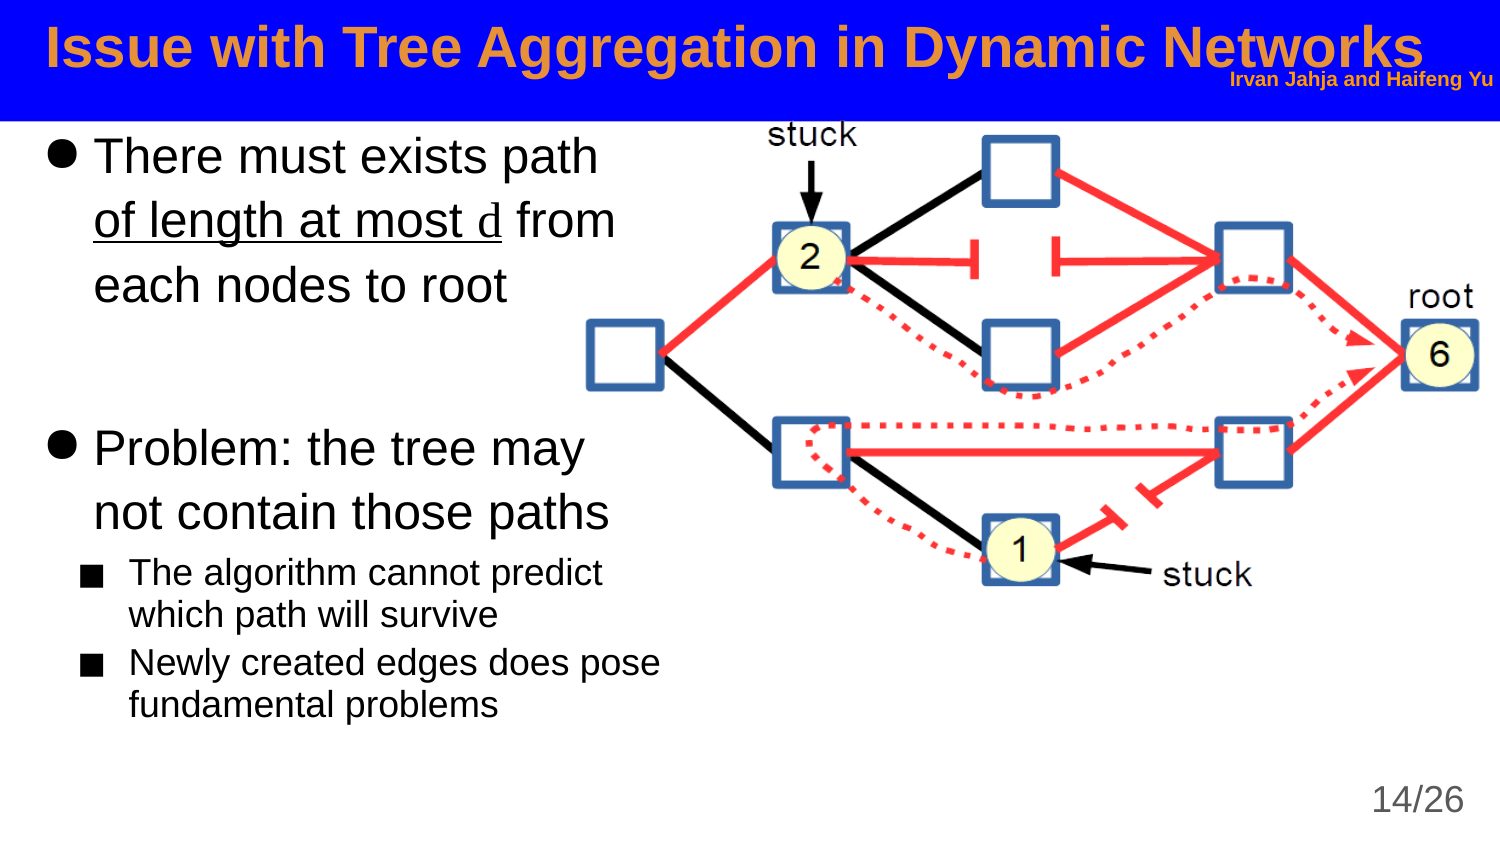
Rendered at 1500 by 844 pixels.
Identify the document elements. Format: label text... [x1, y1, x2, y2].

title Issue with Tree Aggregation in Dynamic Networks [45, 0, 1443, 94]
picture [585, 109, 1486, 601]
list There must exists path of length at most d from each nodes to root Problem: the tree may not contain those paths The algorithm cannot predict which path will survive Newly created edges does pose fundamental problems [42, 120, 1441, 771]
